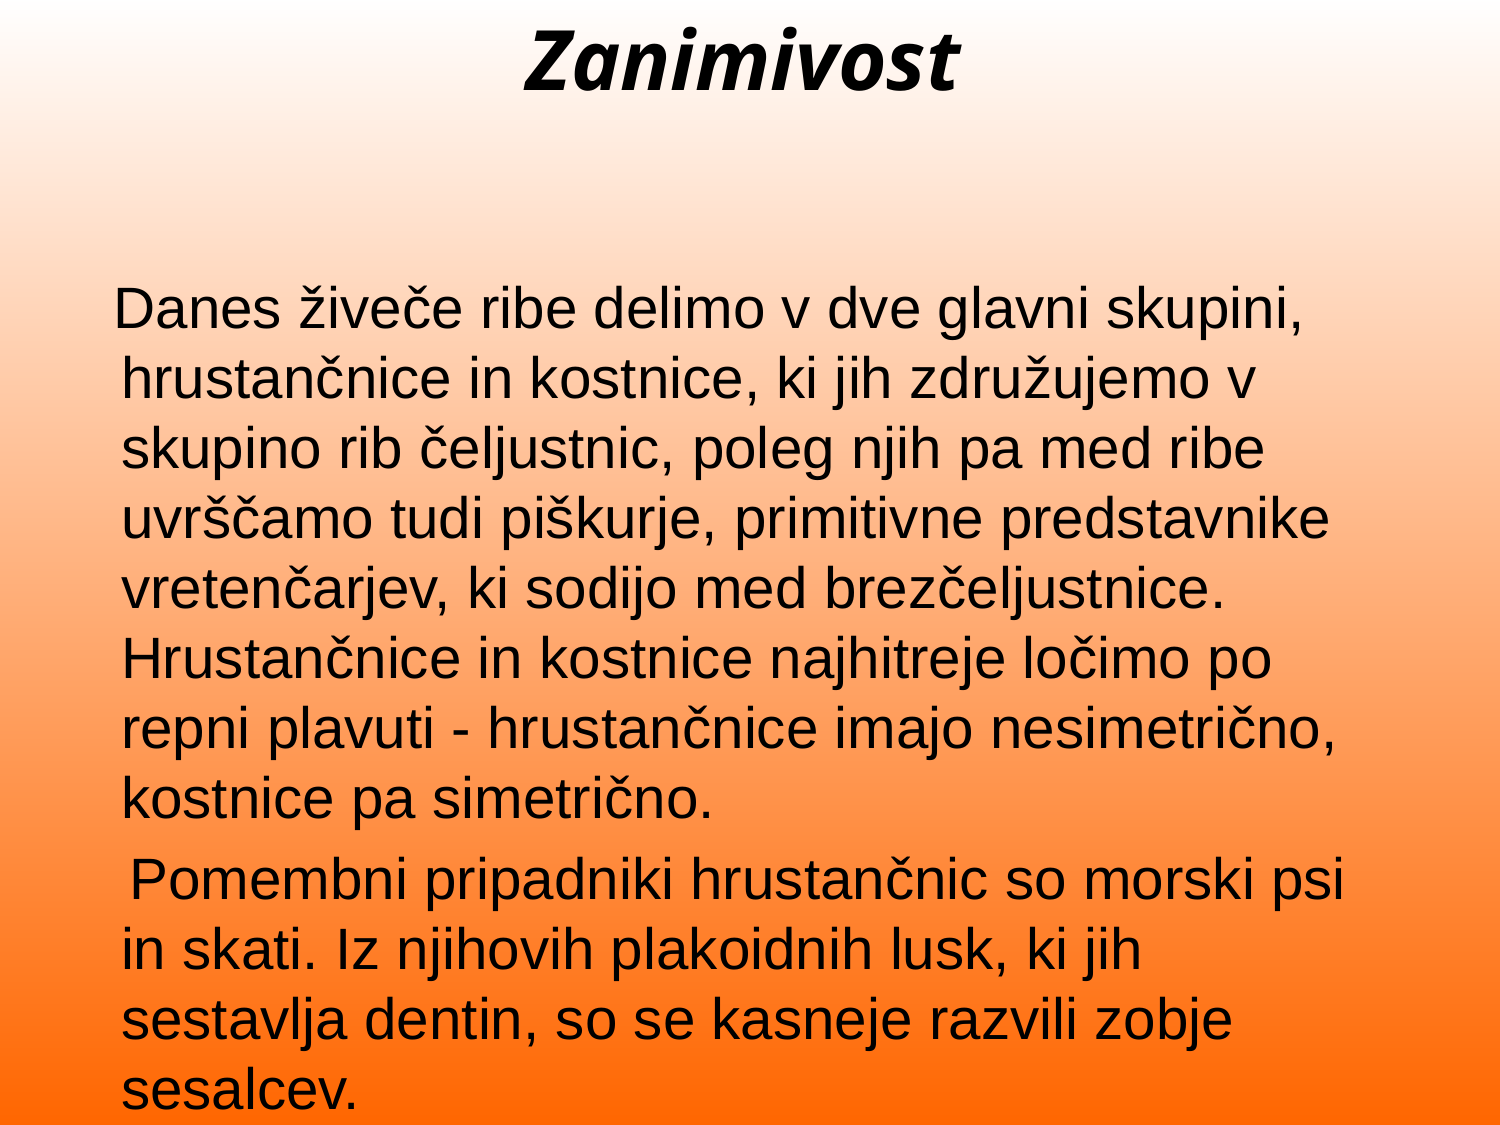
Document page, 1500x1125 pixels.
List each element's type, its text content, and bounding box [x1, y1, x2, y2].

text_box Zanimivost [350, 0, 1138, 262]
text_box Danes živeče ribe delimo v dve glavni skupini, hrustančnice in kostnice, ki jih združujemo v skupino rib čeljustnic, poleg njih pa med ribe uvrščamo tudi piškurje, primitivne predstavnike vretenčarjev, ki sodijo med brezčeljustnice. Hrustančnice in kostnice najhitreje ločimo po repni plavuti - hrustančnice imajo nesimetrično, kostnice pa simetrično. Pomembni pripadniki hrustančnic so morski psi in skati. Iz njihovih plakoidnih lusk, ki jih sestavlja dentin, so se kasneje razvili zobje sesalcev. [49, 262, 1400, 1005]
